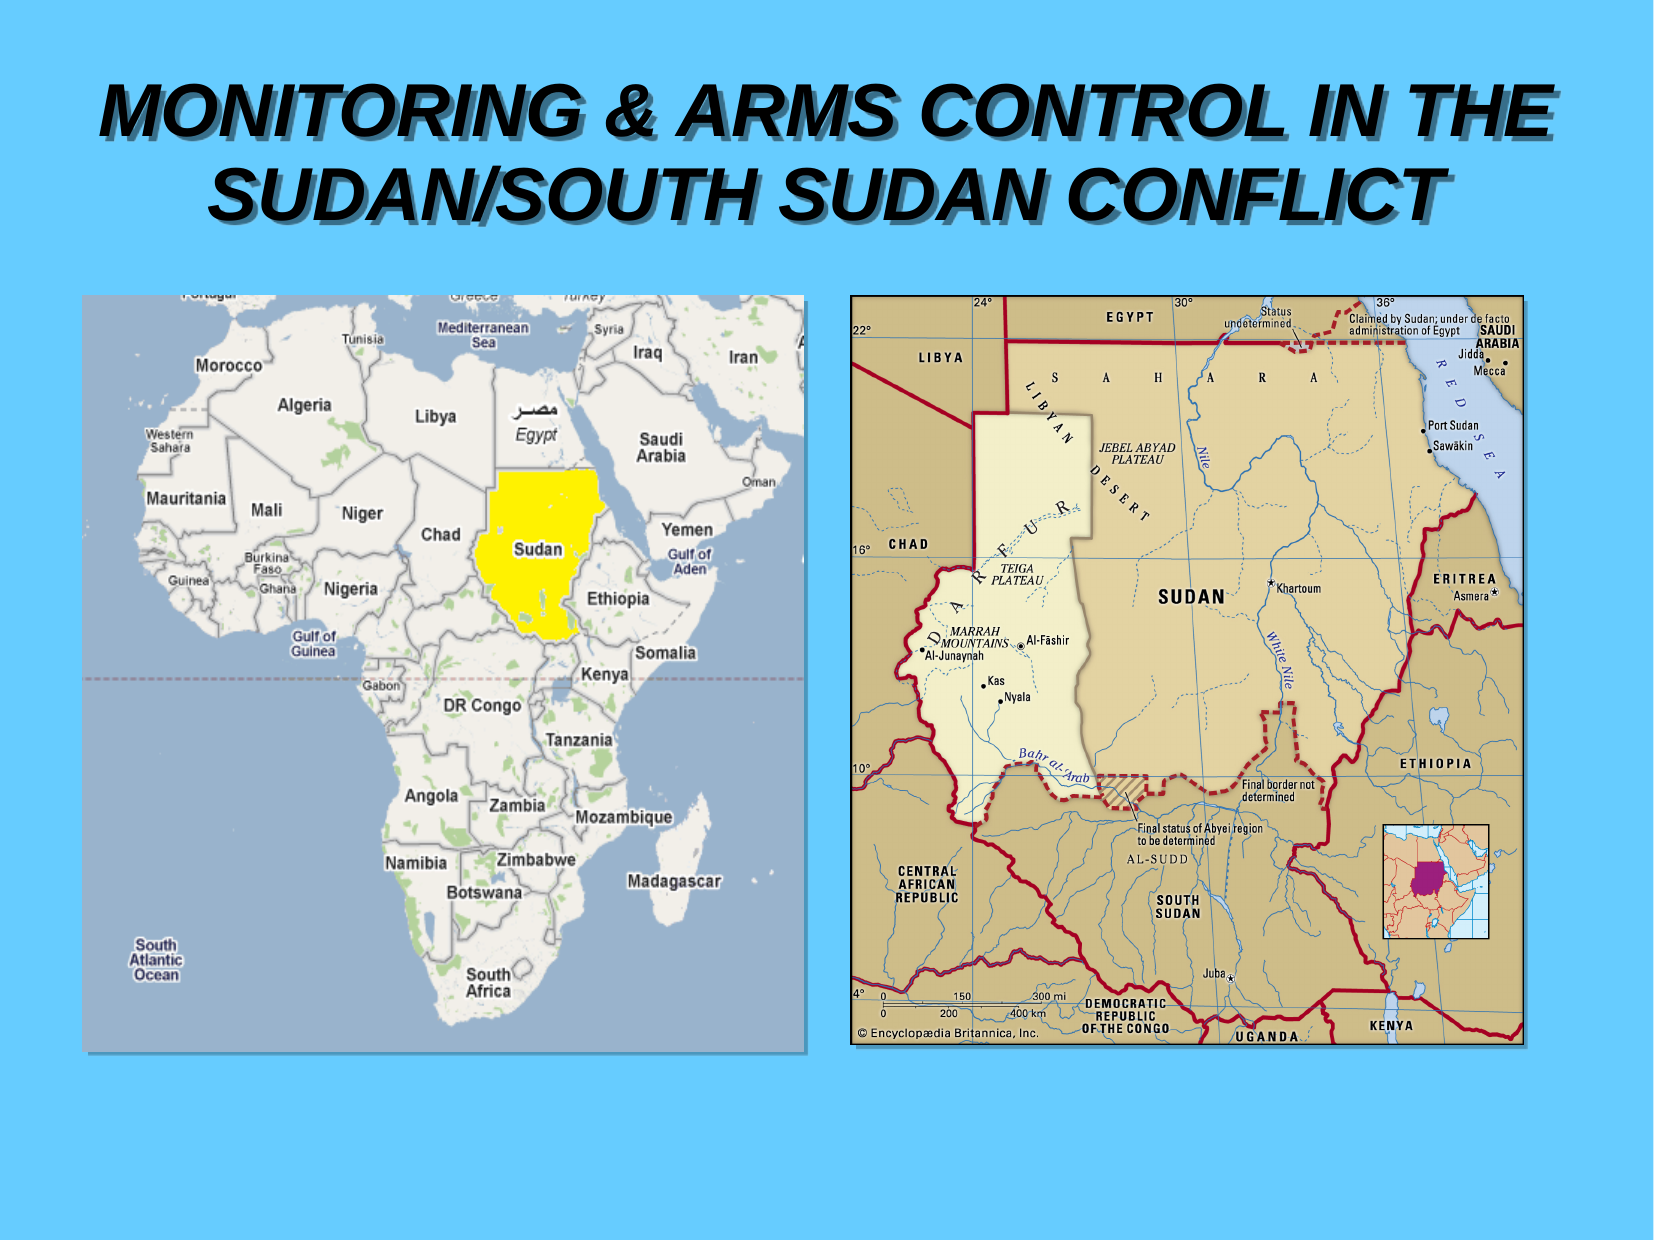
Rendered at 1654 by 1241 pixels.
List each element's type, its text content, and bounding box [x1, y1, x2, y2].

picture [82, 295, 804, 1052]
picture [850, 295, 1524, 1045]
title MONITORING & ARMS CONTROL IN THE SUDAN/SOUTH SUDAN CONFLICT [82, 49, 1571, 257]
